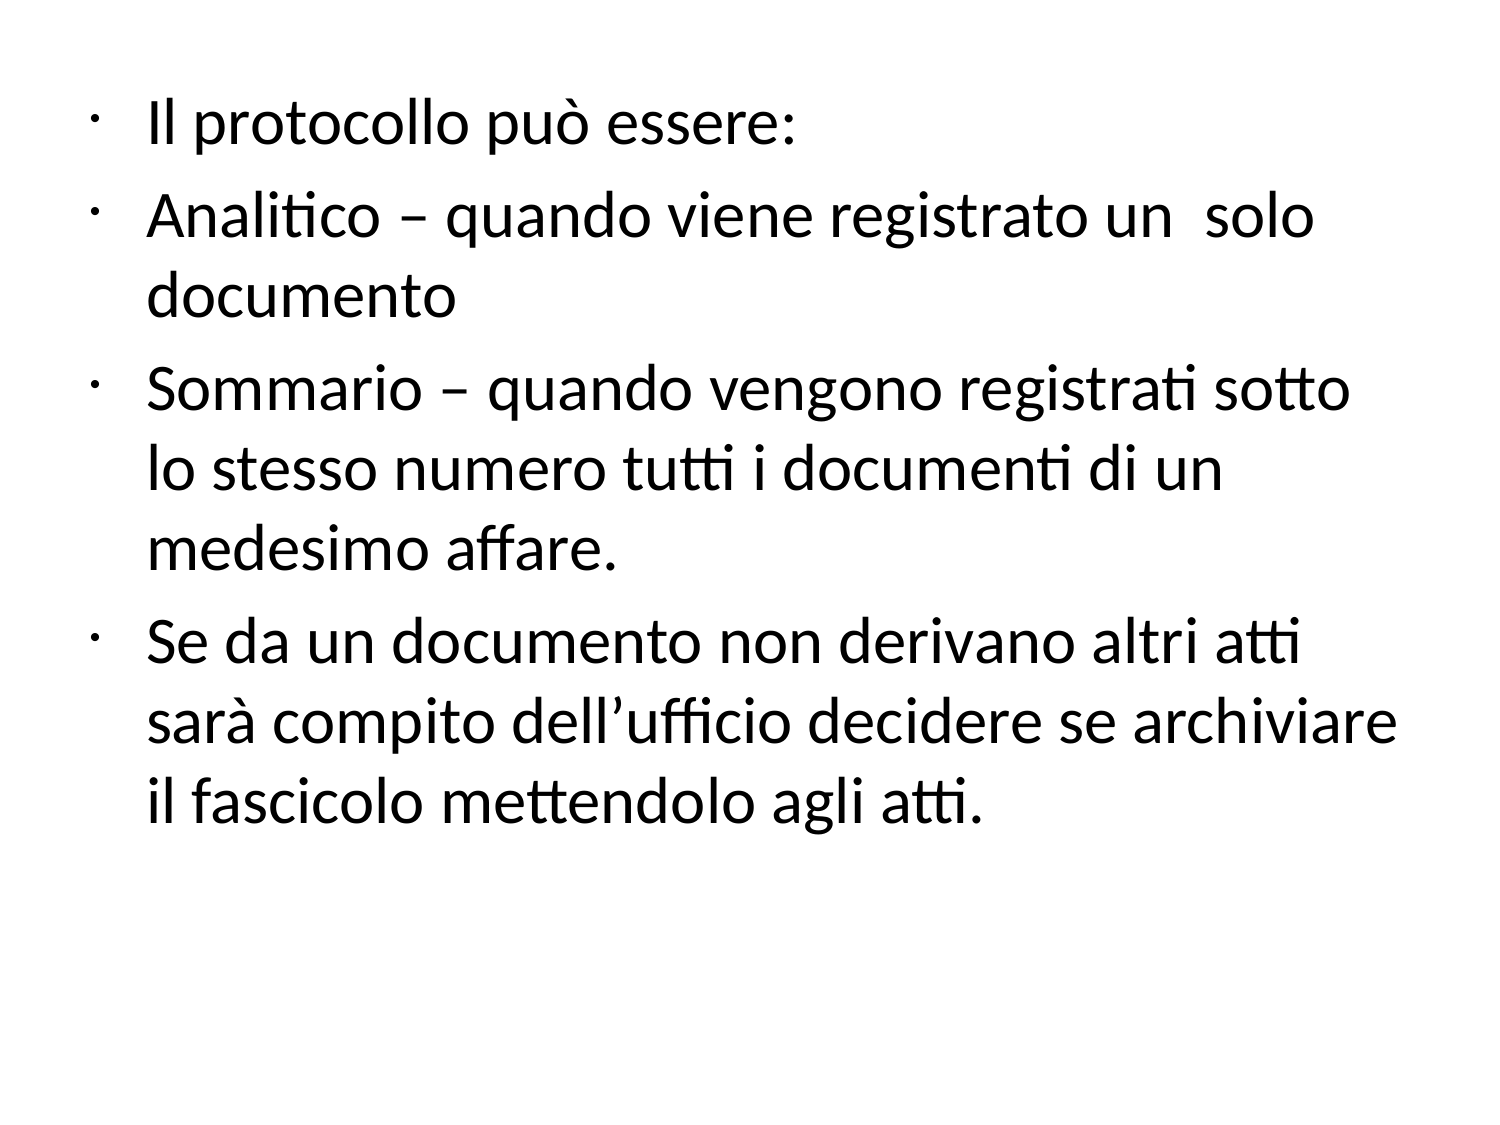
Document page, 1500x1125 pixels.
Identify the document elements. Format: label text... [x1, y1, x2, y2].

list Il protocollo può essere: Analitico – quando viene registrato un solo documento Sommario – quando vengono registrati sotto lo stesso numero tutti i documenti di un medesimo affare. Se da un documento non derivano altri atti sarà compito dell’ufficio decidere se archiviare il fascicolo mettendolo agli atti. [75, 70, 1425, 1005]
